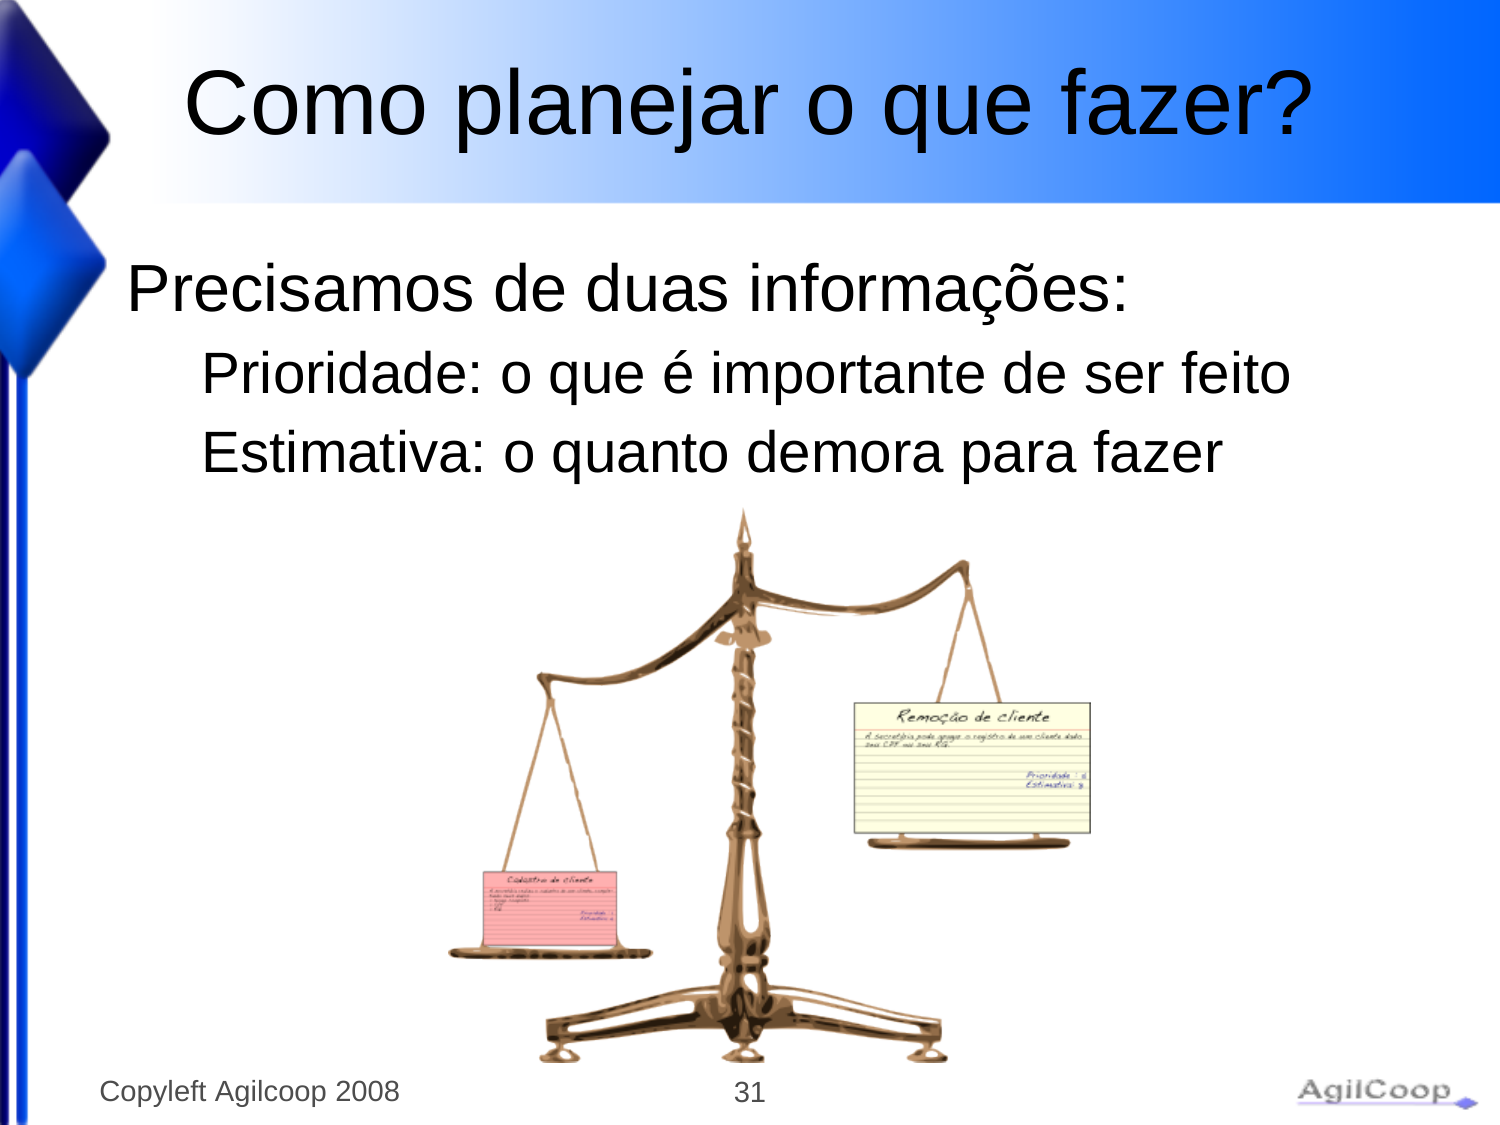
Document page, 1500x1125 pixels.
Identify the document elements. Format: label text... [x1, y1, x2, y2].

title Como planejar o que fazer? [75, 8, 1426, 197]
list Precisamos de duas informações: Prioridade: o que é importante de ser feito Estimativa: o quanto demora para fazer [112, 243, 1425, 1006]
picture [0, 0, 1500, 1125]
